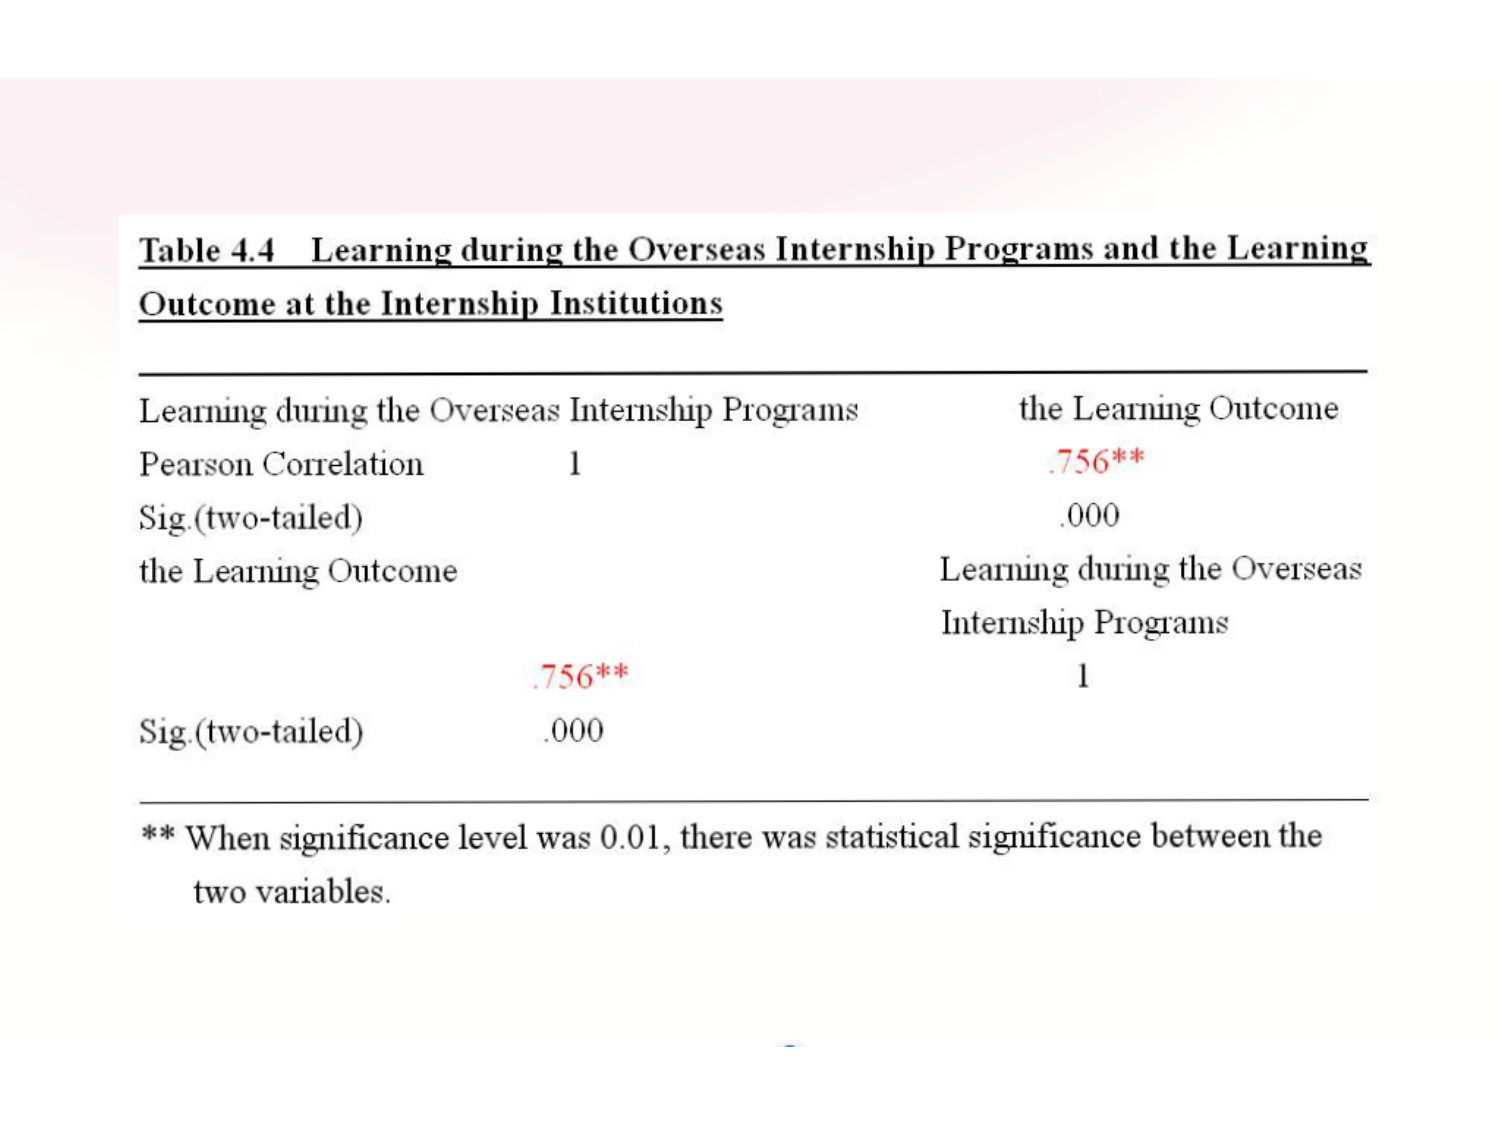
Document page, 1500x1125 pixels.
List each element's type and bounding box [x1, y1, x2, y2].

picture [0, 78, 1500, 1047]
